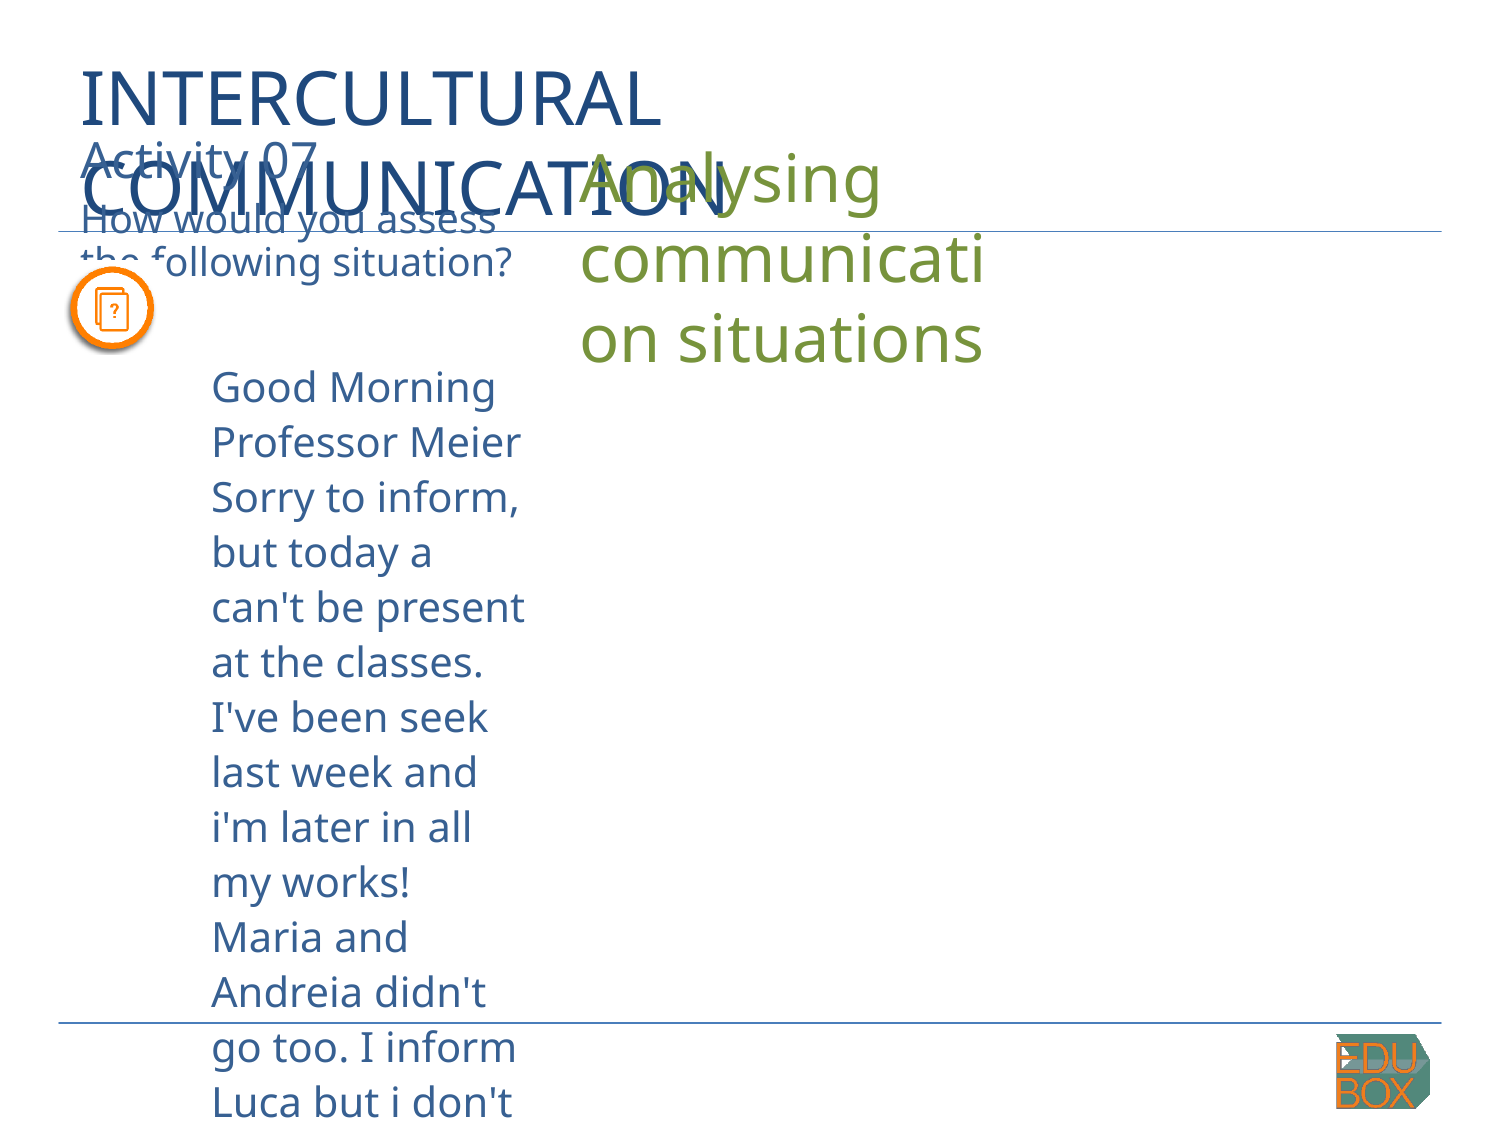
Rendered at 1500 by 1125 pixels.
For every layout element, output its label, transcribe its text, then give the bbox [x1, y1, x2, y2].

picture [1328, 1029, 1437, 1114]
list Analysing communication situations [64, 127, 1294, 247]
title INTERCULTURAL COMMUNICATION [64, 42, 1412, 153]
picture [64, 260, 160, 355]
list Activity 07 How would you assess the following situation? Good Morning Professor Meier Sorry to inform, but today a can't be present at the classes. I've been seek last week and i'm later in all my works! Maria and Andreia didn't go too. I inform Luca but i don't know if he goes or not! Hope meet professor next week! Thank you. Best Regards. Filipa Meríssimo [183, 278, 1471, 1029]
